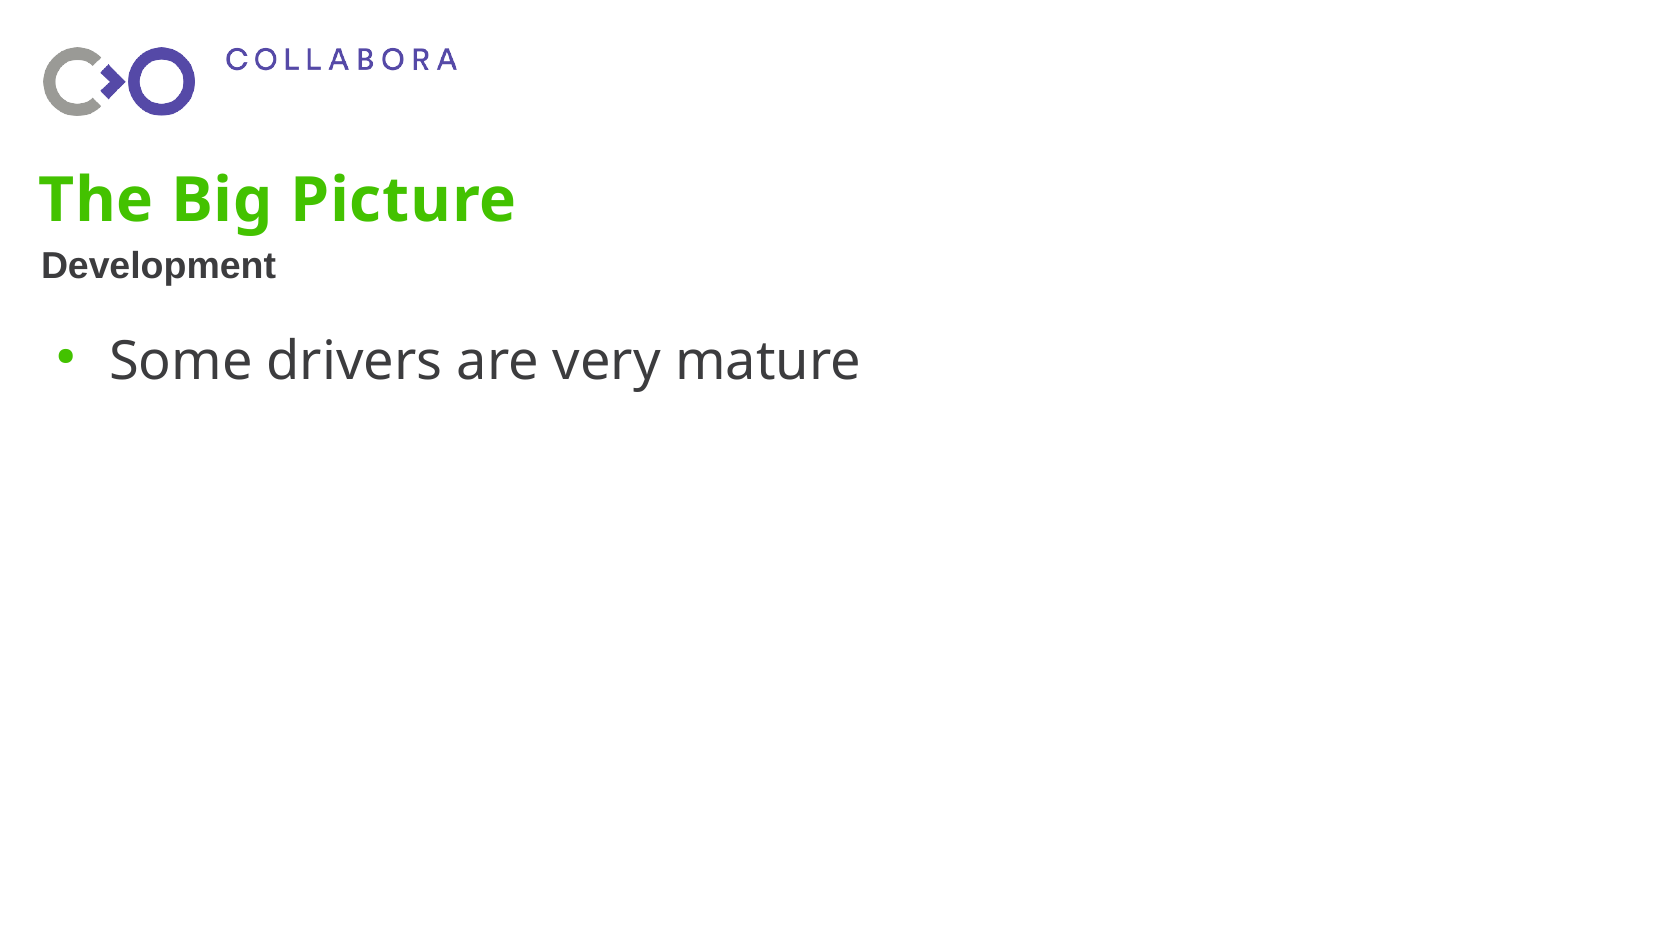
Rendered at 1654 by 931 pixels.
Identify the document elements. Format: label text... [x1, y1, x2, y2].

list Some drivers are very mature [38, 325, 1614, 581]
text_box Development [41, 240, 1614, 290]
picture [43, 47, 457, 116]
title The Big Picture [38, 159, 1614, 216]
